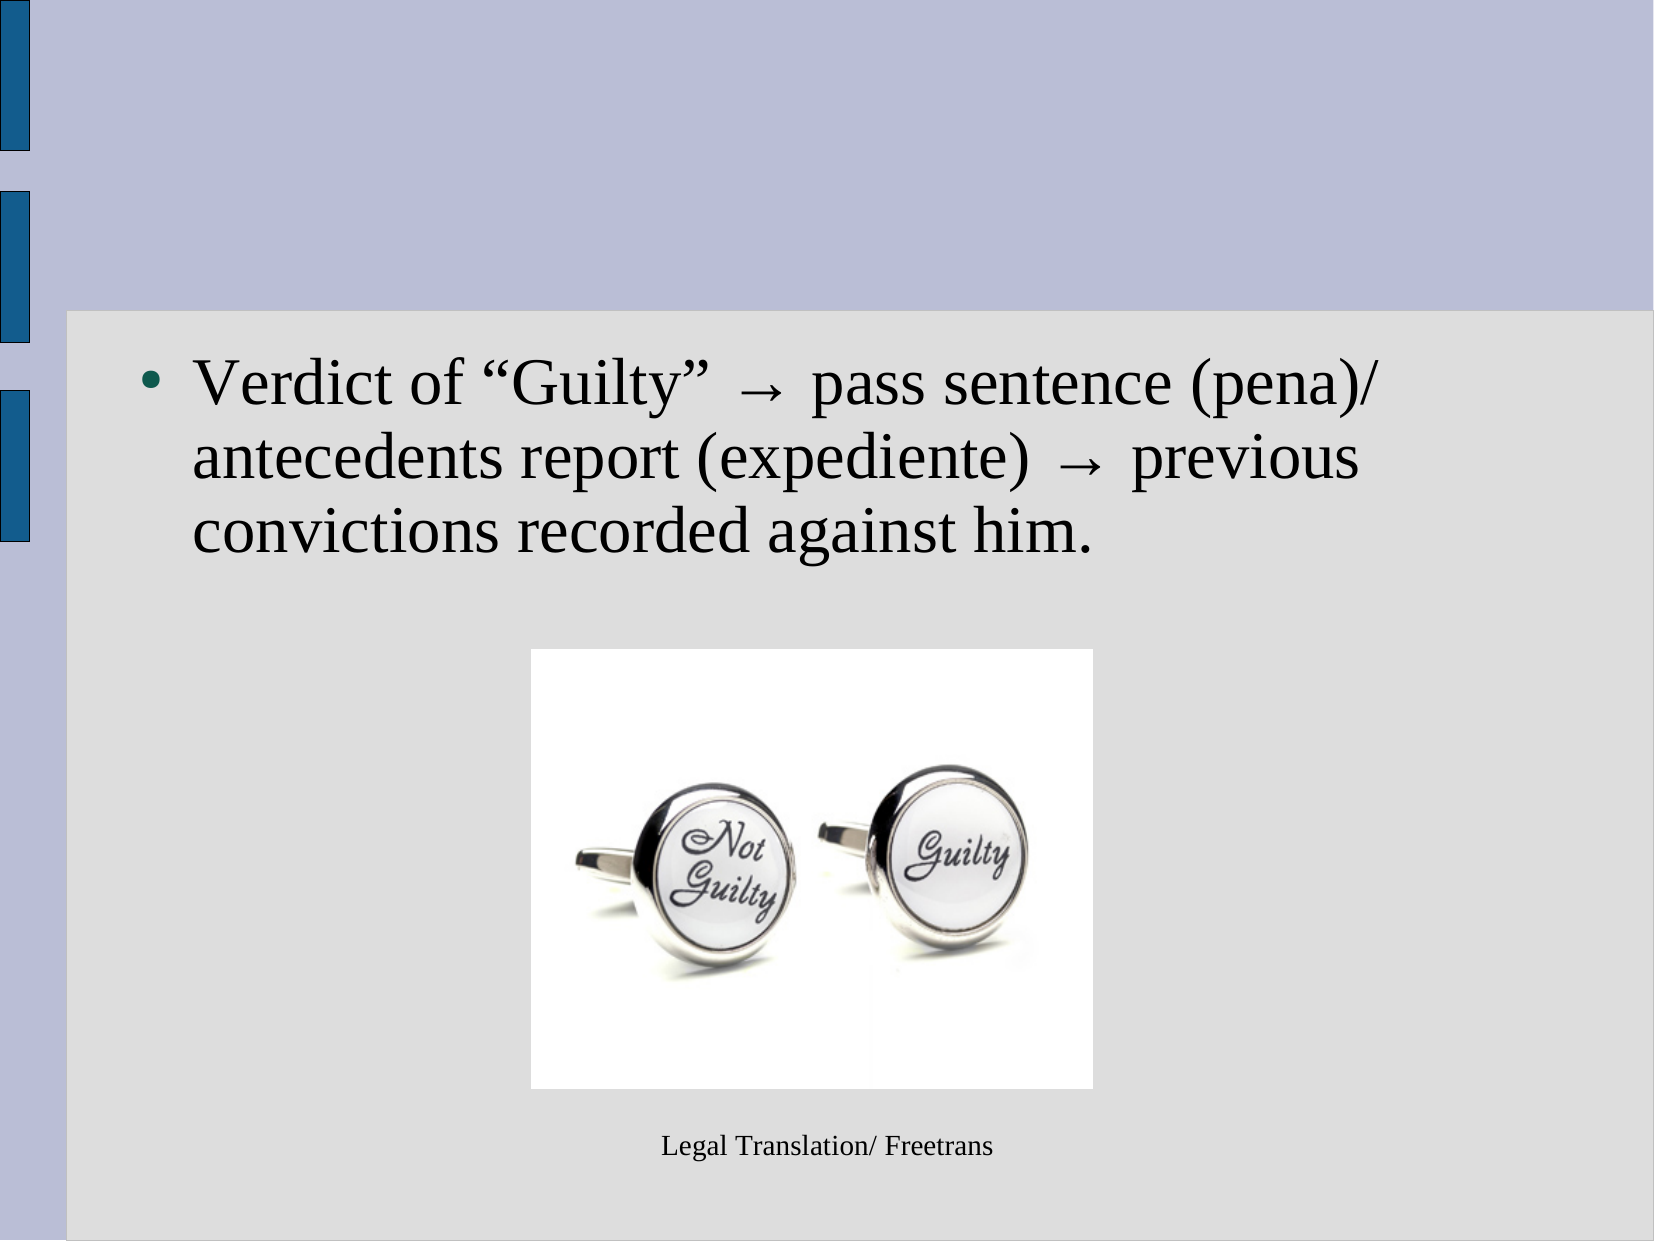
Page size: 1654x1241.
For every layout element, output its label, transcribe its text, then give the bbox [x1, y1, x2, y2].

picture [531, 649, 1093, 1089]
list Verdict of “Guilty” → pass sentence (pena)/ antecedents report (expediente) → previous convictions recorded against him. [121, 344, 1534, 1127]
